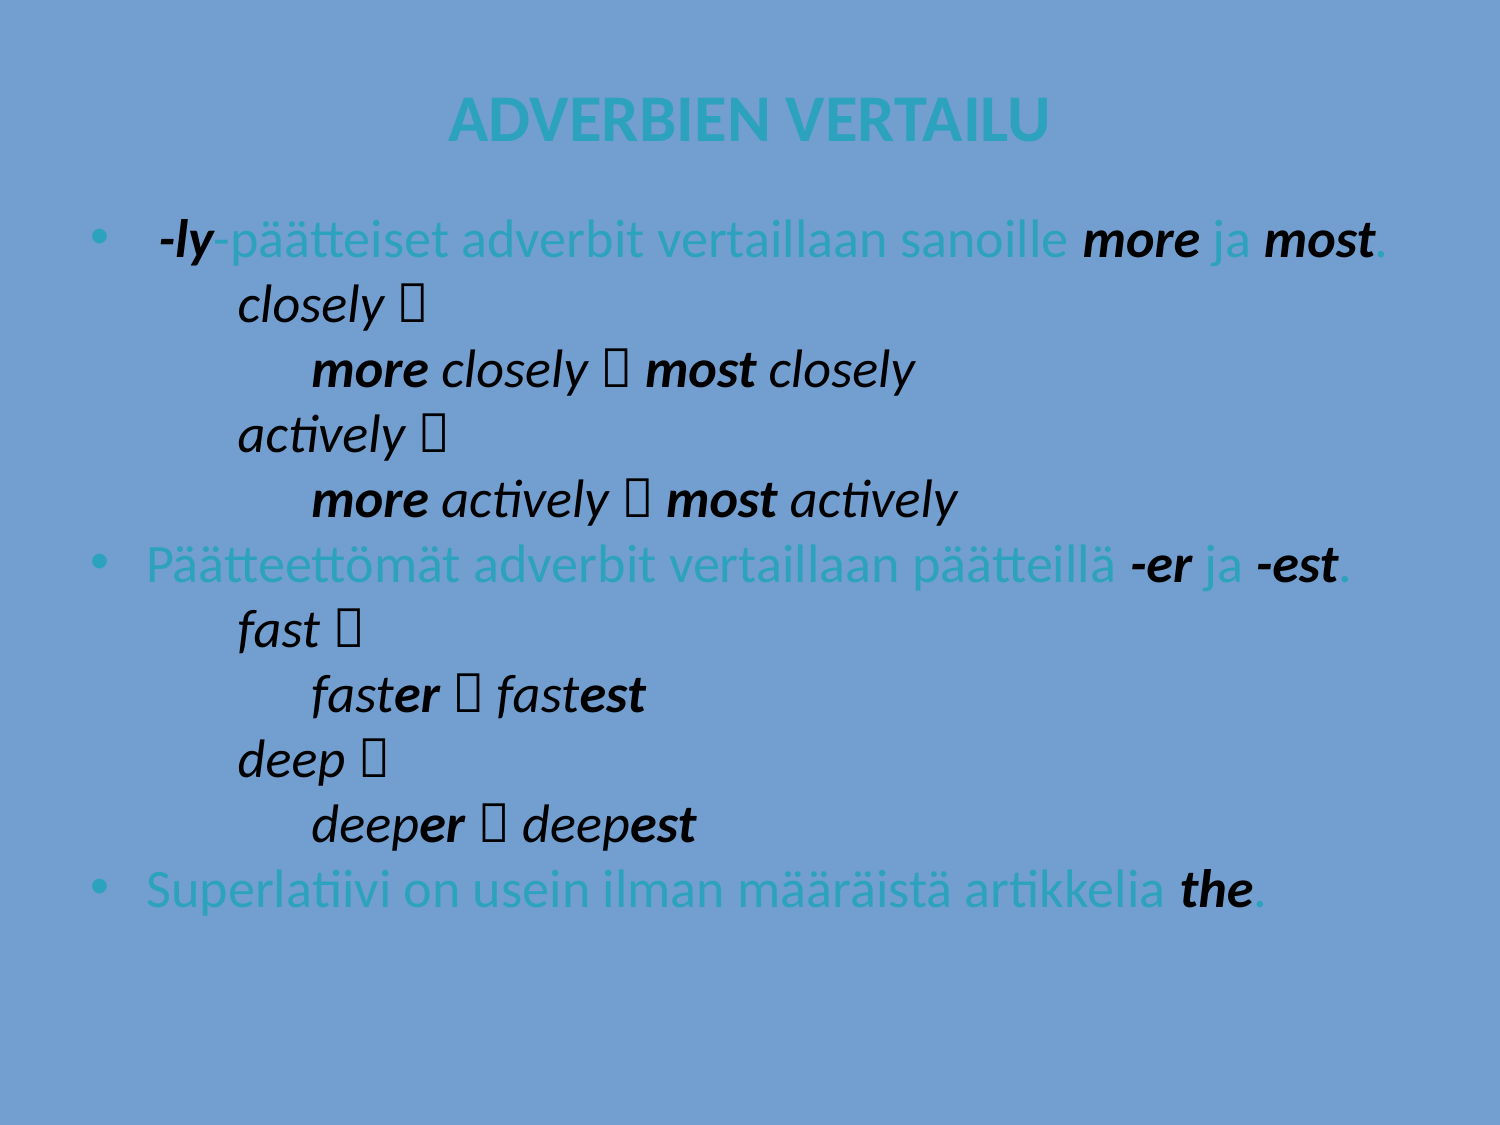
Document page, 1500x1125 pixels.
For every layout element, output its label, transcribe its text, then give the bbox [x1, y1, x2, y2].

title ADVERBIEN VERTAILU [75, 45, 1425, 185]
list -ly-päätteiset adverbit vertaillaan sanoille more ja most. closely  more closely  most closely actively  more actively  most actively Päätteettömät adverbit vertaillaan päätteillä -er ja -est. fast  faster  fastest deep  deeper  deepest Superlatiivi on usein ilman määräistä artikkelia the. [75, 196, 1436, 988]
